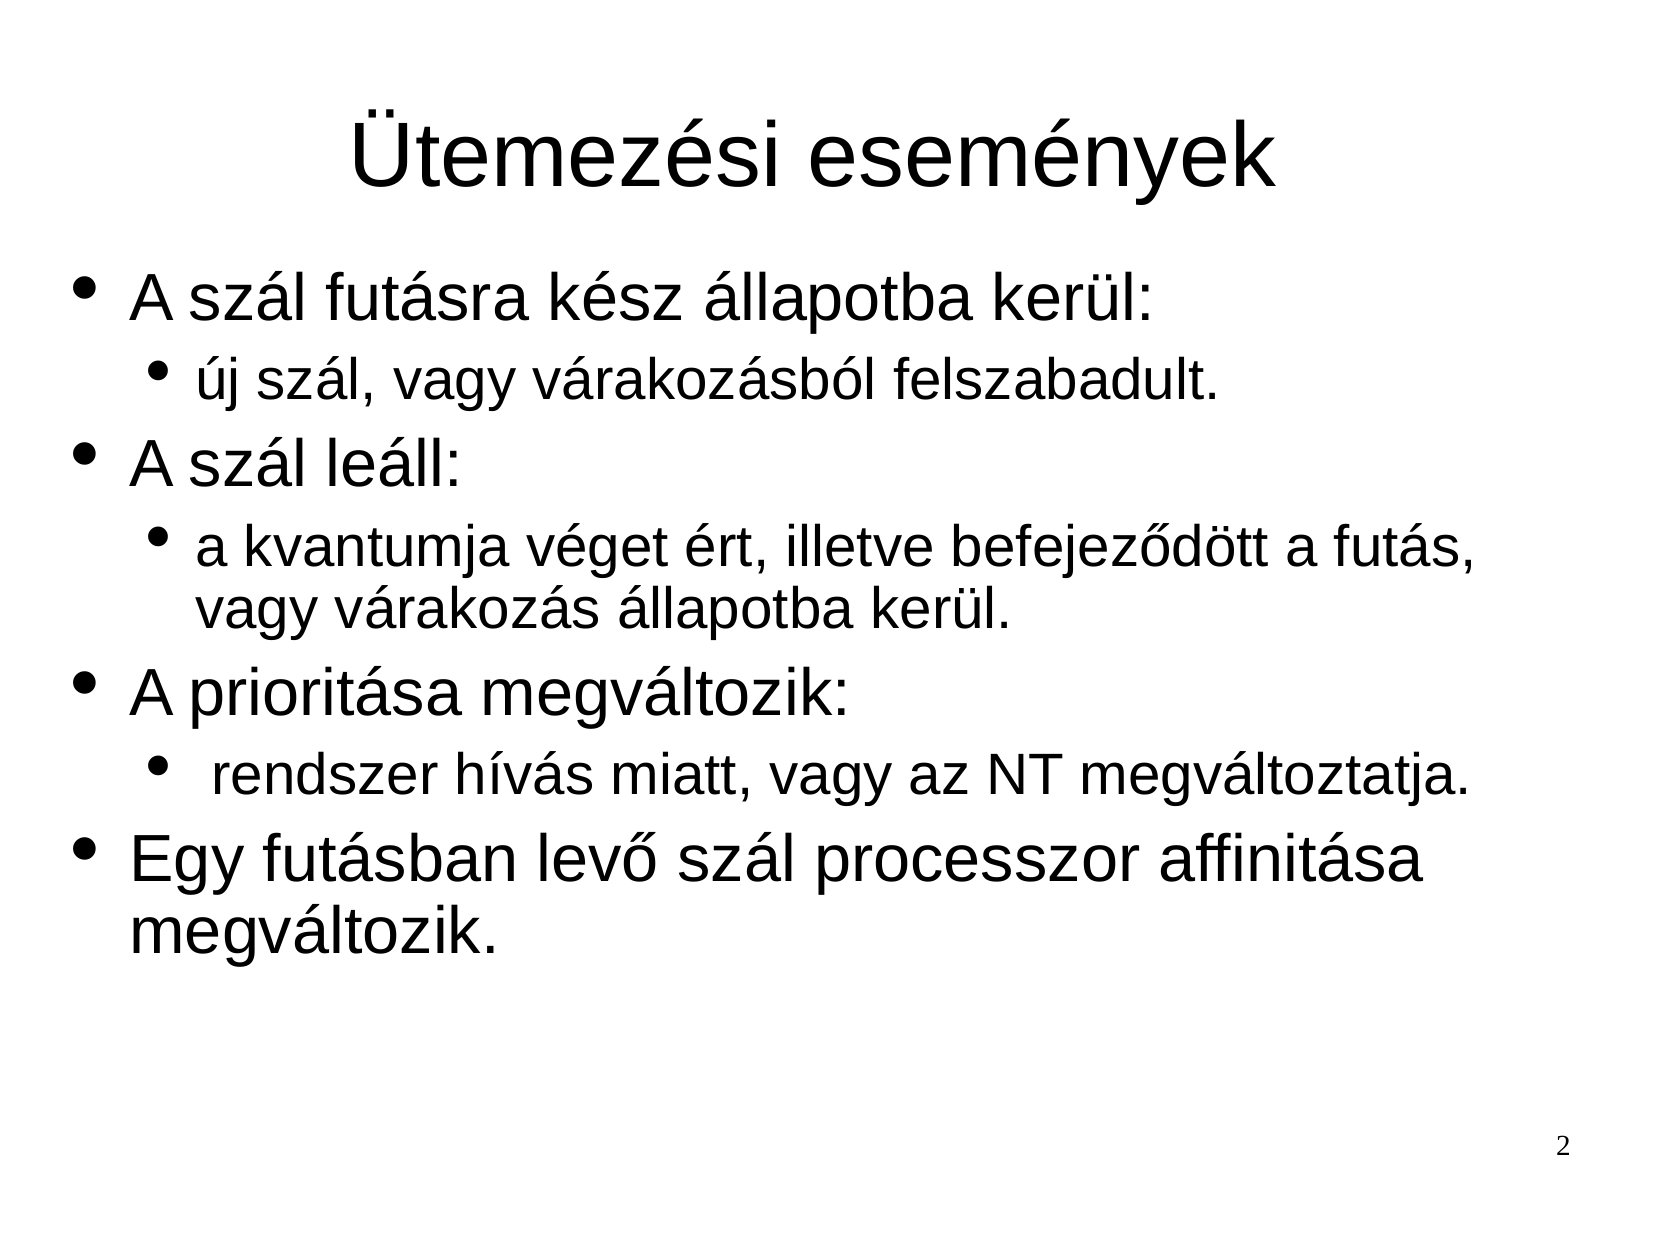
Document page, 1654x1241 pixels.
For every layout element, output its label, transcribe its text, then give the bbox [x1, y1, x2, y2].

list A szál futásra kész állapotba kerül: új szál, vagy várakozásból felszabadult. A szál leáll: a kvantumja véget ért, illetve befejeződött a futás, vagy várakozás állapotba kerül. A prioritása megváltozik: rendszer hívás miatt, vagy az NT megváltoztatja. Egy futásban levő szál processzor affinitása megváltozik. [58, 255, 1622, 1128]
title Ütemezési események [110, 46, 1517, 254]
